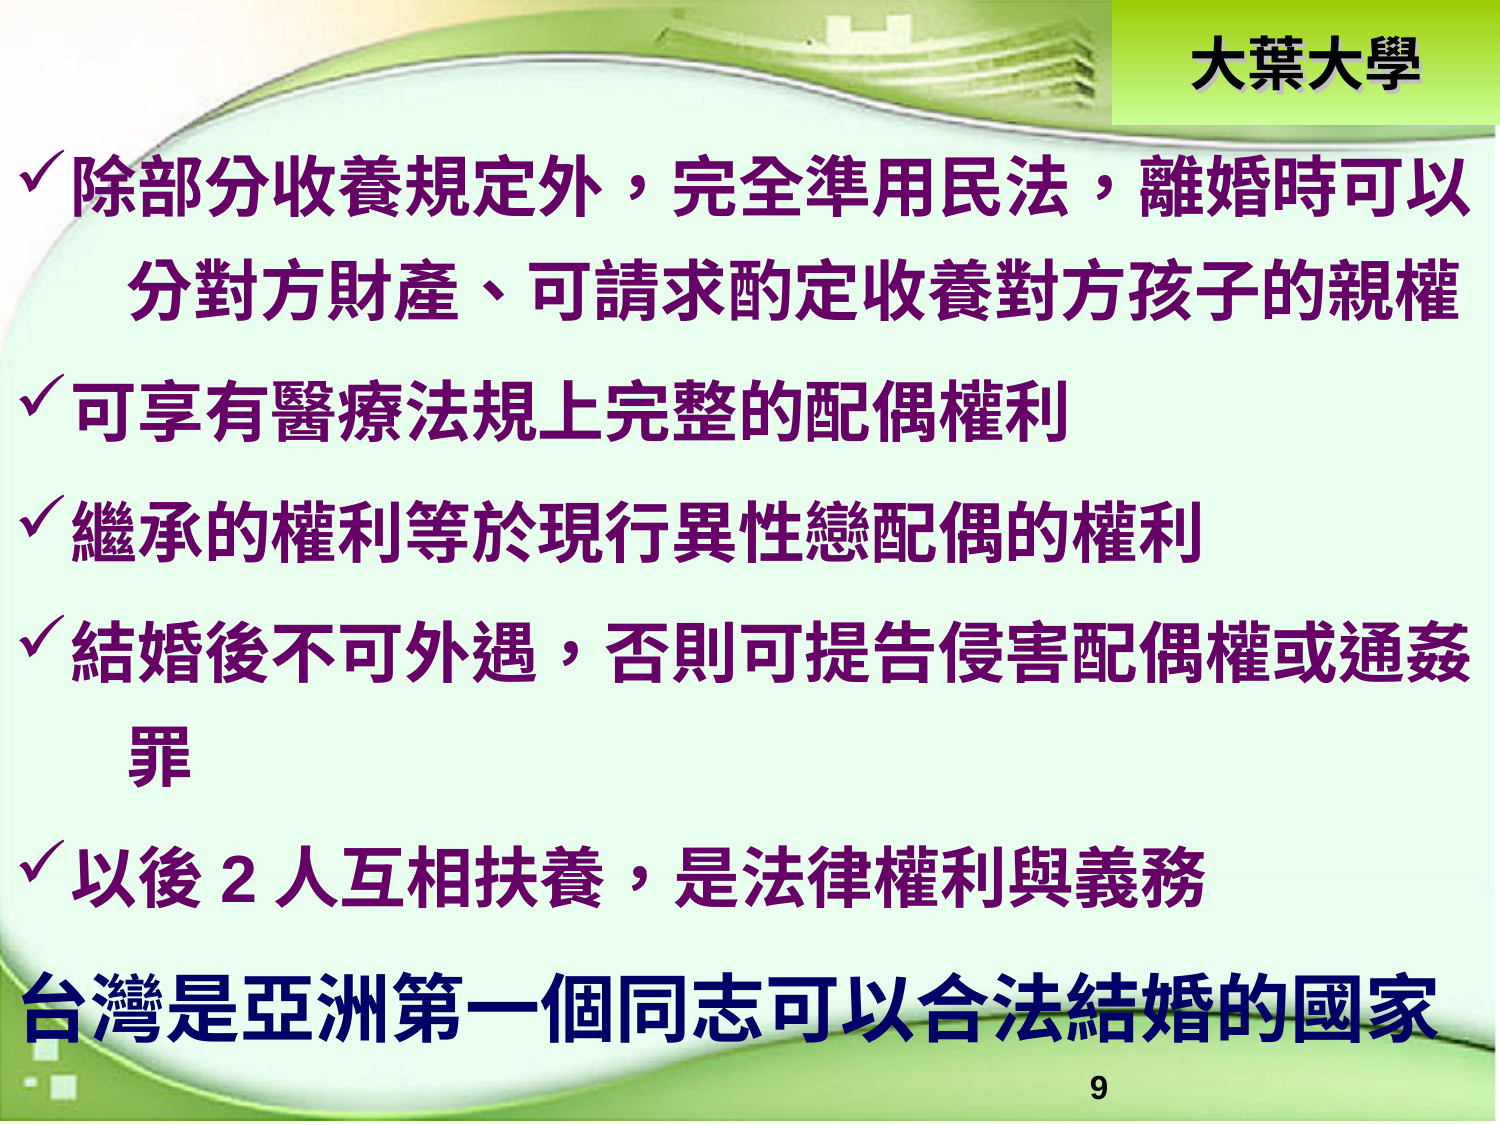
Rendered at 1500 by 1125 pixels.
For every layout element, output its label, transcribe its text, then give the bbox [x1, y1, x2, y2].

text_box 除部分收養規定外，完全準用民法，離婚時可以分對方財產、可請求酌定收養對方孩子的親權 可享有醫療法規上完整的配偶權利 繼承的權利等於現行異性戀配偶的權利 結婚後不可外遇，否則可提告侵害配偶權或通姦罪 以後2人互相扶養，是法律權利與義務 台灣是亞洲第一個同志可以合法結婚的國家 [0, 113, 1500, 857]
